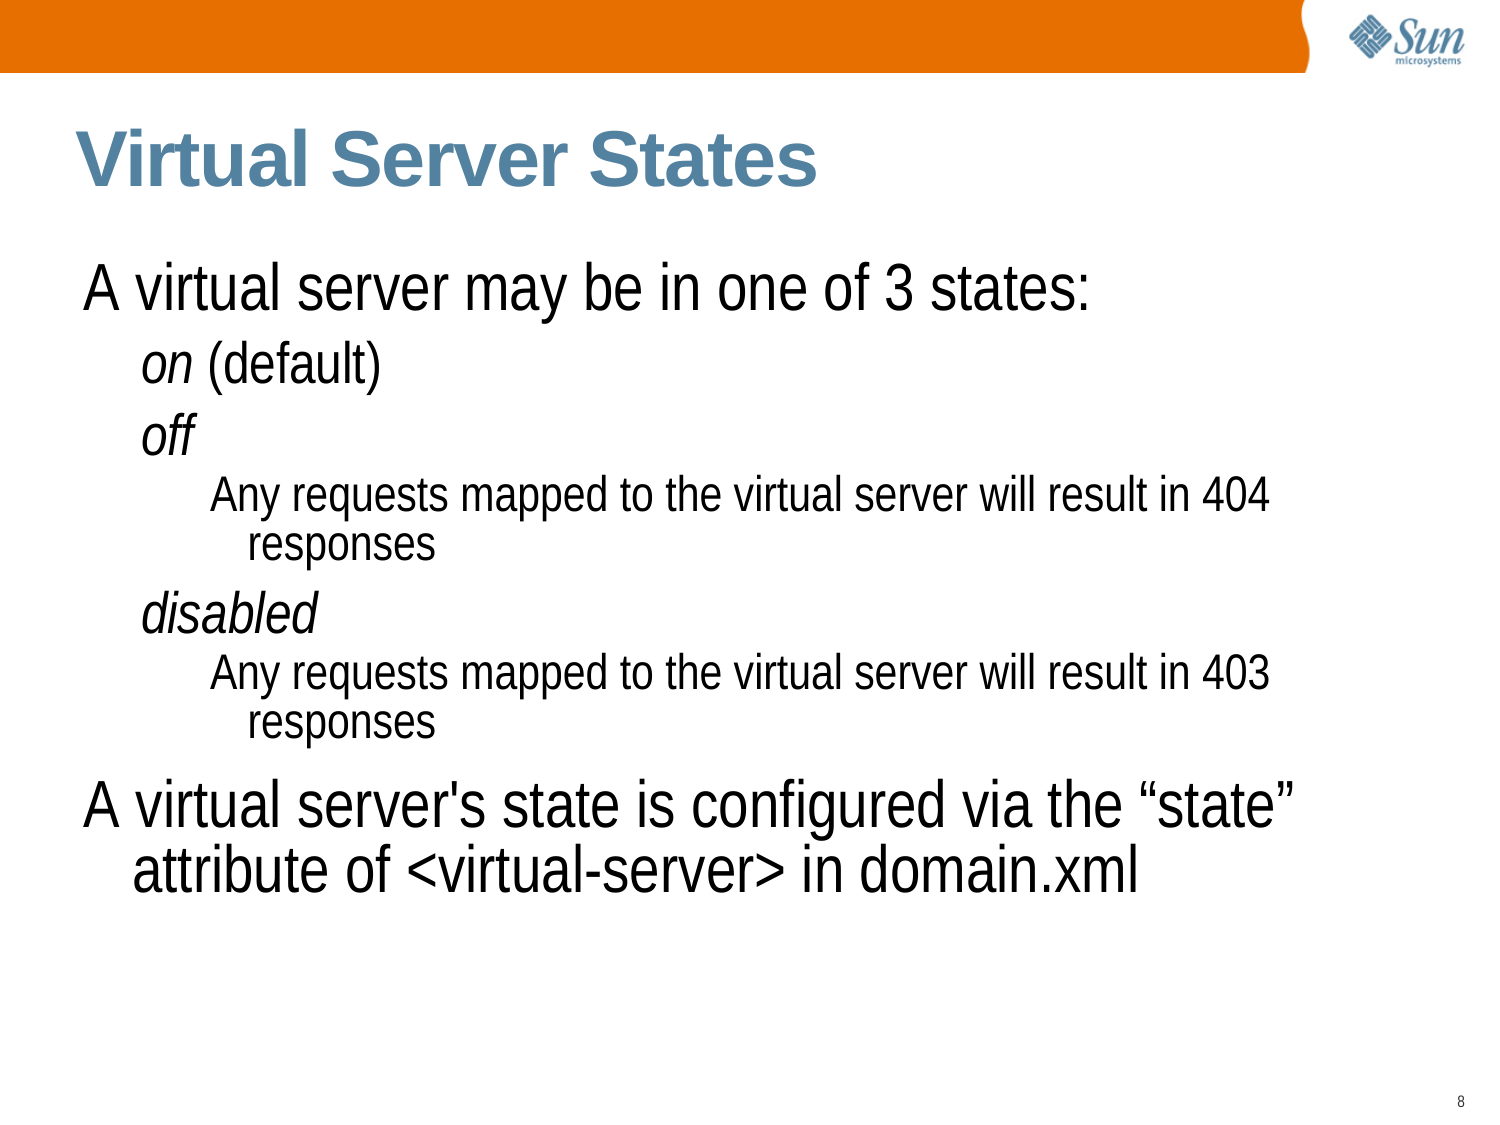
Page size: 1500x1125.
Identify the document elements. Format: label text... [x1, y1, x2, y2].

picture [0, 0, 1500, 73]
title Virtual Server States [75, 123, 1437, 227]
list A virtual server may be in one of 3 states: on (default) off Any requests mapped to the virtual server will result in 404 responses disabled Any requests mapped to the virtual server will result in 403 responses A virtual server's state is configured via the “state” attribute of <virtual-server> in domain.xml [64, 258, 1401, 1062]
